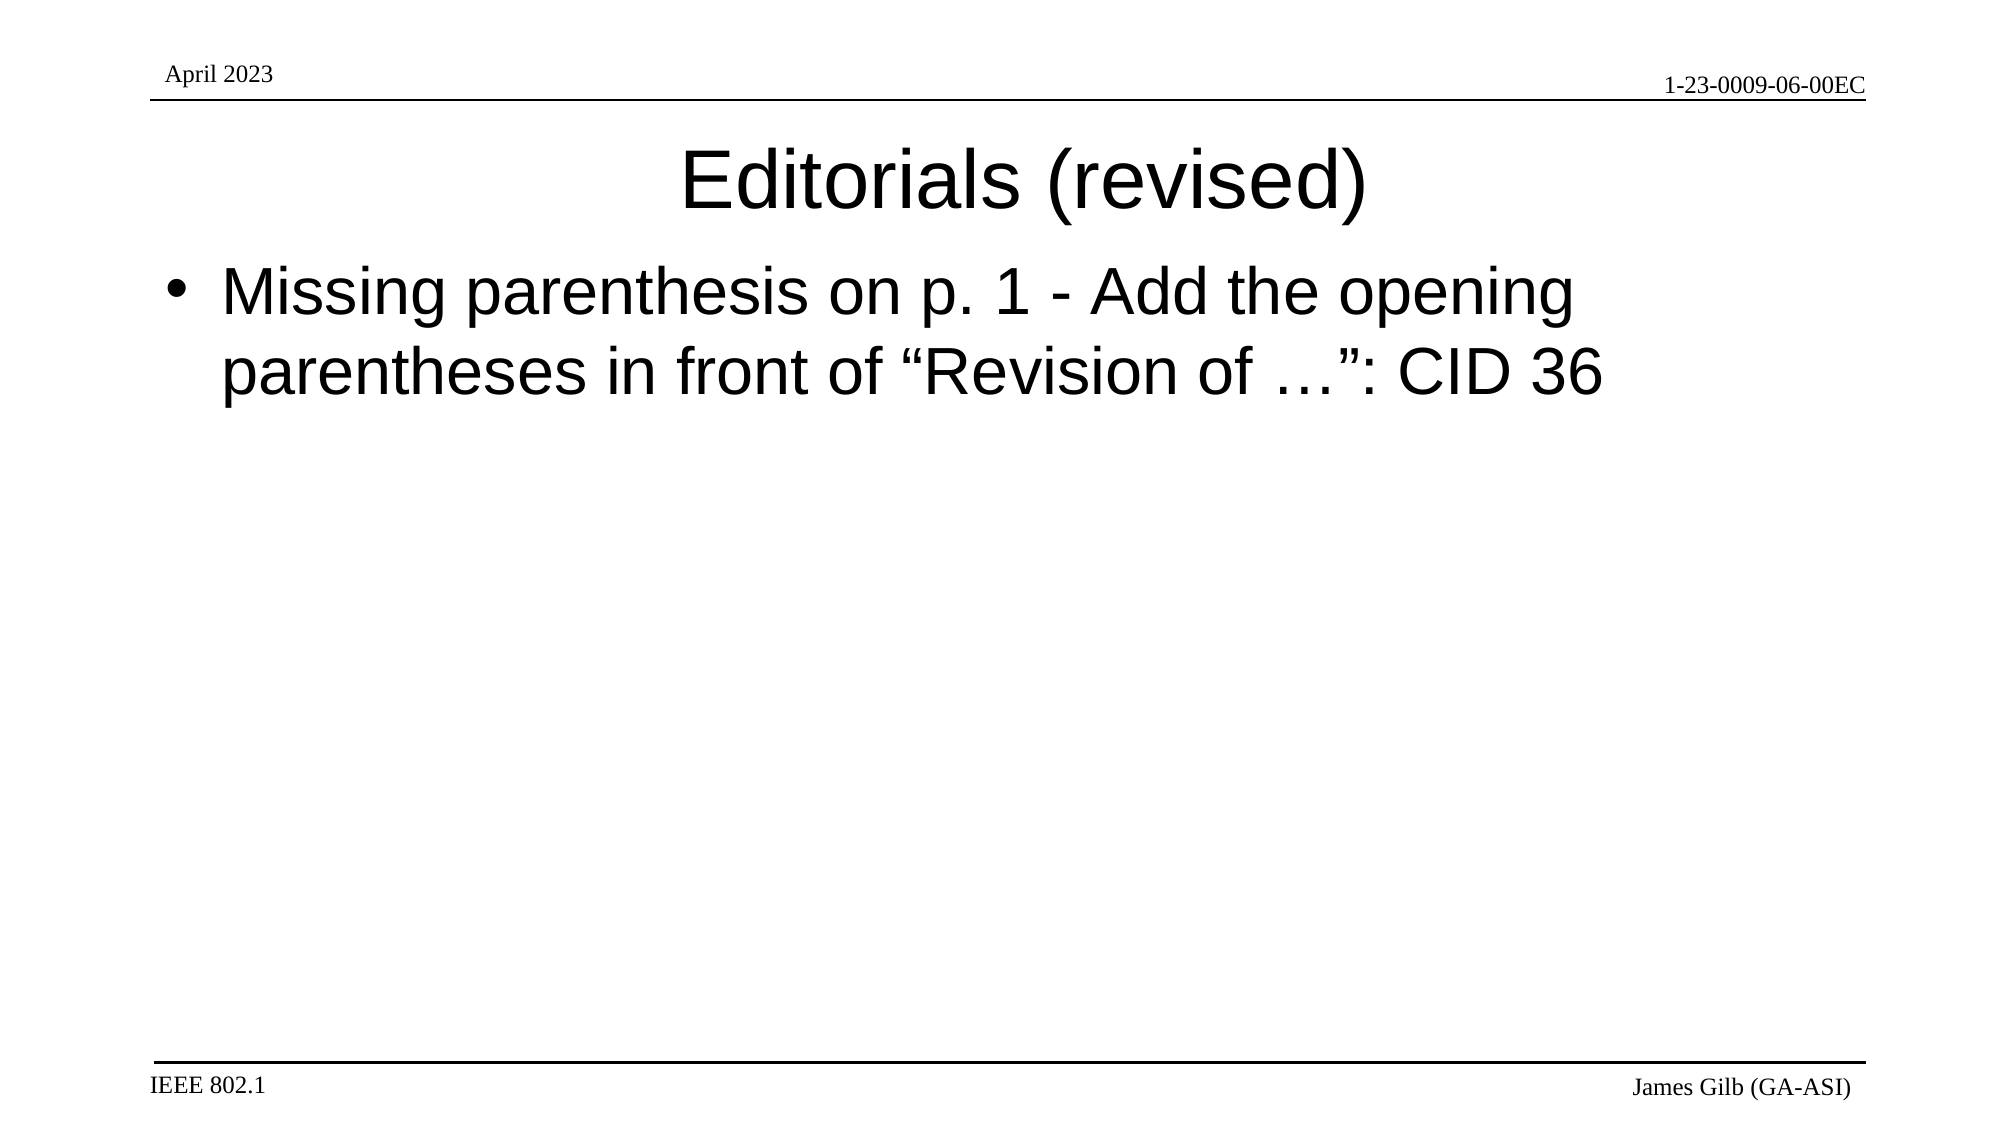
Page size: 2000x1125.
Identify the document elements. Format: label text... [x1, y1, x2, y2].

list Missing parenthesis on p. 1 - Add the opening parentheses in front of “Revision of …”: CID 36 [149, 239, 1900, 1051]
title Editorials (revised) [149, 112, 1900, 238]
